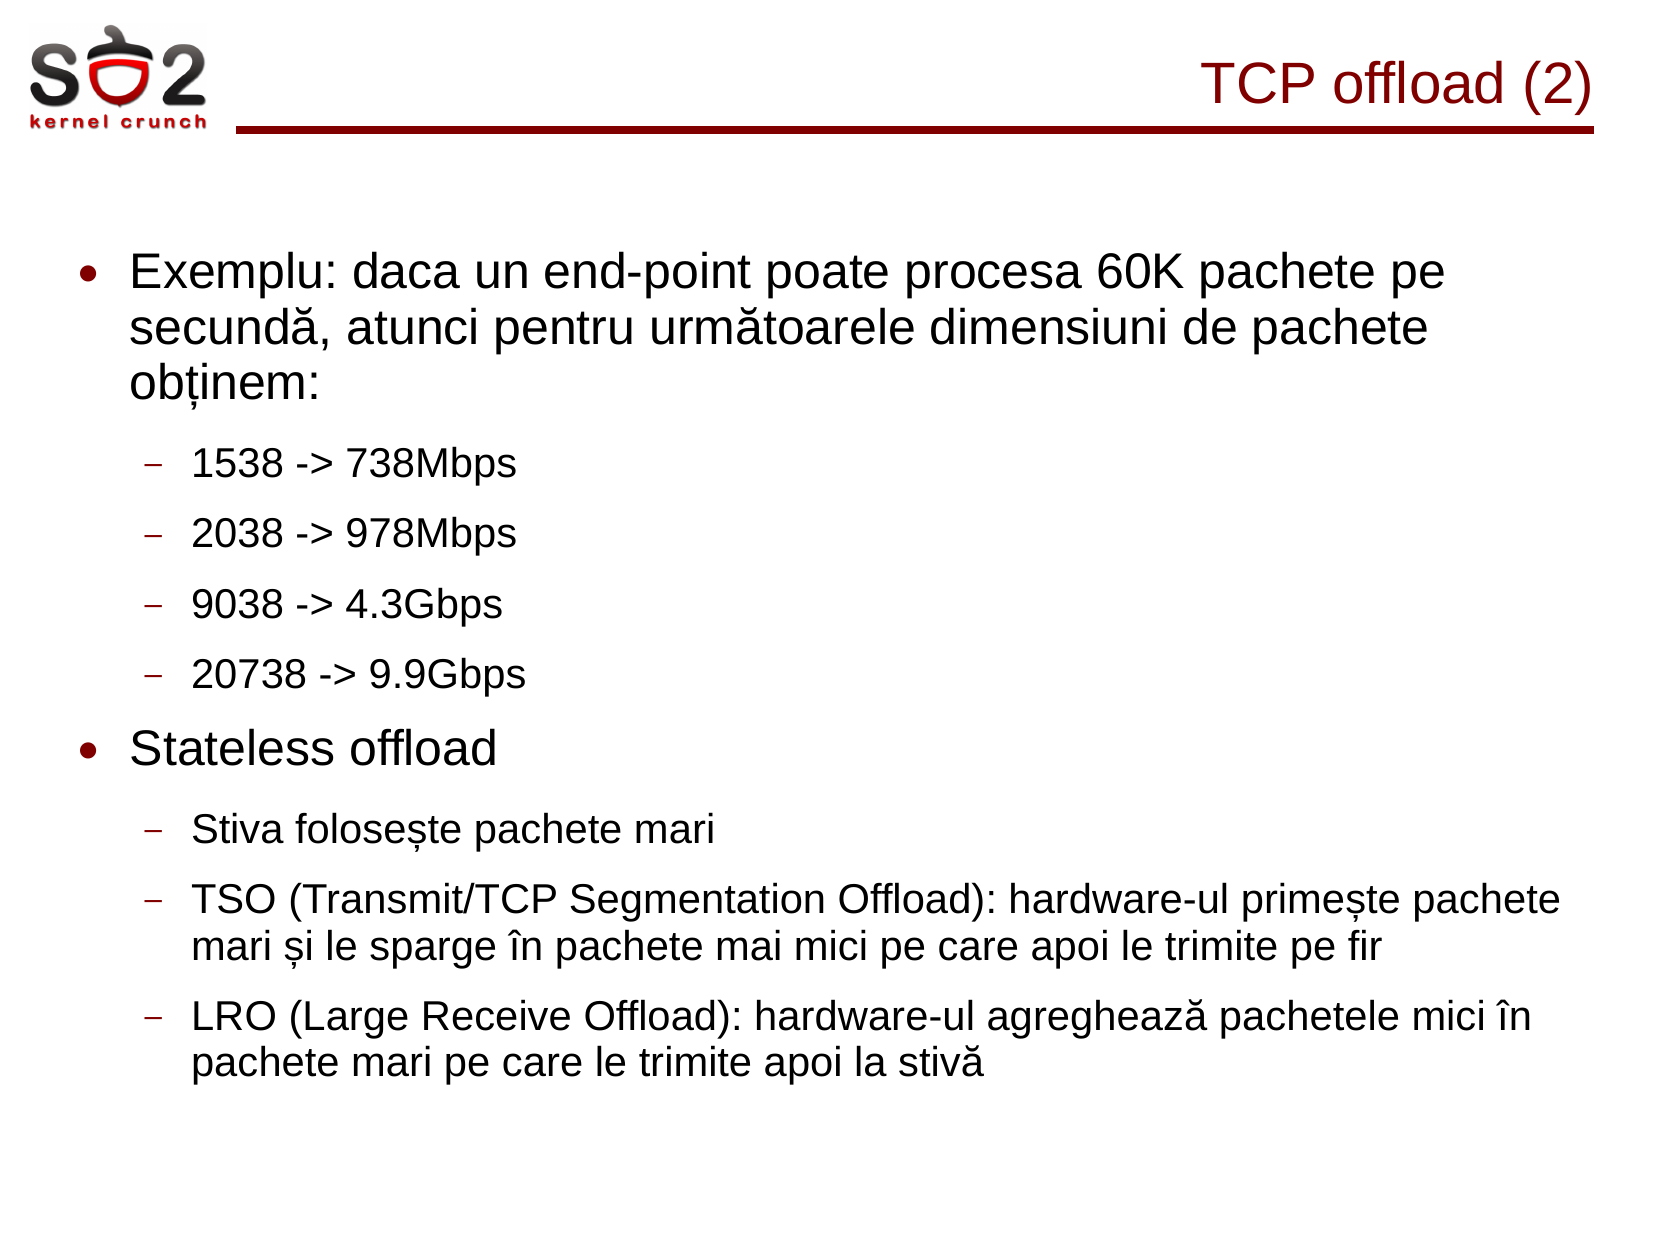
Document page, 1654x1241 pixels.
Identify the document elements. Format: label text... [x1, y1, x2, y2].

picture [29, 23, 207, 130]
title TCP offload (2) [236, 49, 1595, 119]
list Exemplu: daca un end-point poate procesa 60K pachete pe secundă, atunci pentru următoarele dimensiuni de pachete obținem: 1538 -> 738Mbps 2038 -> 978Mbps 9038 -> 4.3Gbps 20738 -> 9.9Gbps Stateless offload Stiva folosește pachete mari TSO (Transmit/TCP Segmentation Offload): hardware-ul primește pachete mari și le sparge în pachete mai mici pe care apoi le trimite pe fir LRO (Large Receive Offload): hardware-ul agreghează pachetele mici în pachete mari pe care le trimite apoi la stivă [59, 177, 1595, 1152]
